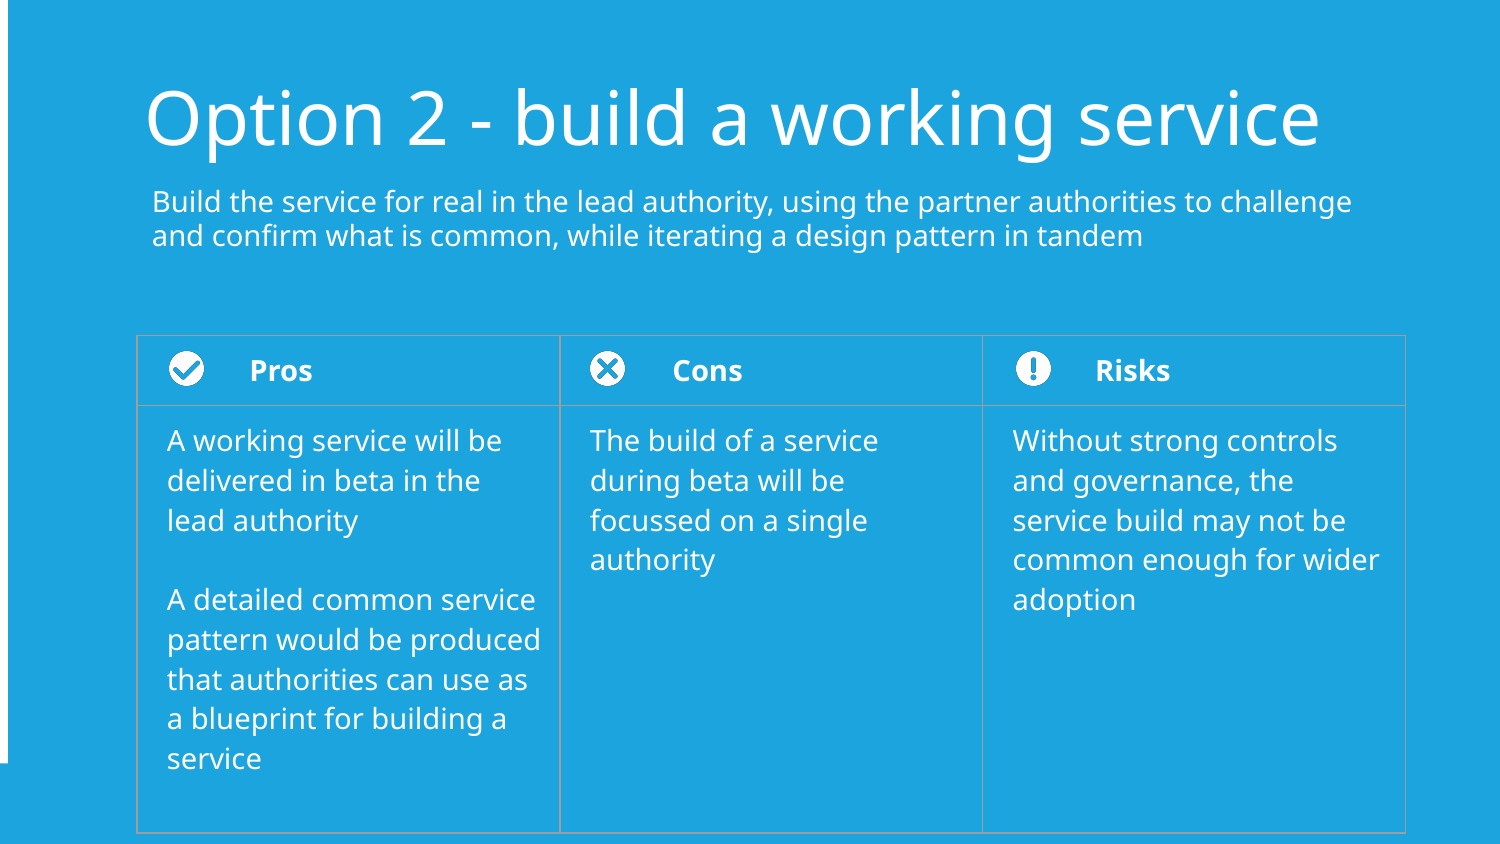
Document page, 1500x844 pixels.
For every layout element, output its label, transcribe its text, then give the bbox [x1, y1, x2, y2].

table_cell Without strong controls and governance, the service build may not be common enough for wider adoption [983, 406, 1405, 832]
picture [1008, 343, 1059, 394]
text_box Option 2 - build a working service [129, 55, 1421, 181]
picture [582, 343, 633, 394]
text_box Build the service for real in the lead authority, using the partner authorities to challenge and confirm what is common, while iterating a design pattern in tandem [136, 181, 1392, 335]
table_header Pros [138, 336, 559, 405]
table_header Risks [983, 336, 1405, 405]
table_cell The build of a service during beta will be focussed on a single authority [561, 406, 982, 832]
table_cell A working service will be delivered in beta in the lead authority A detailed common service pattern would be produced that authorities can use as a blueprint for building a service [138, 406, 559, 832]
picture [161, 343, 212, 394]
table_header Cons [561, 336, 982, 405]
